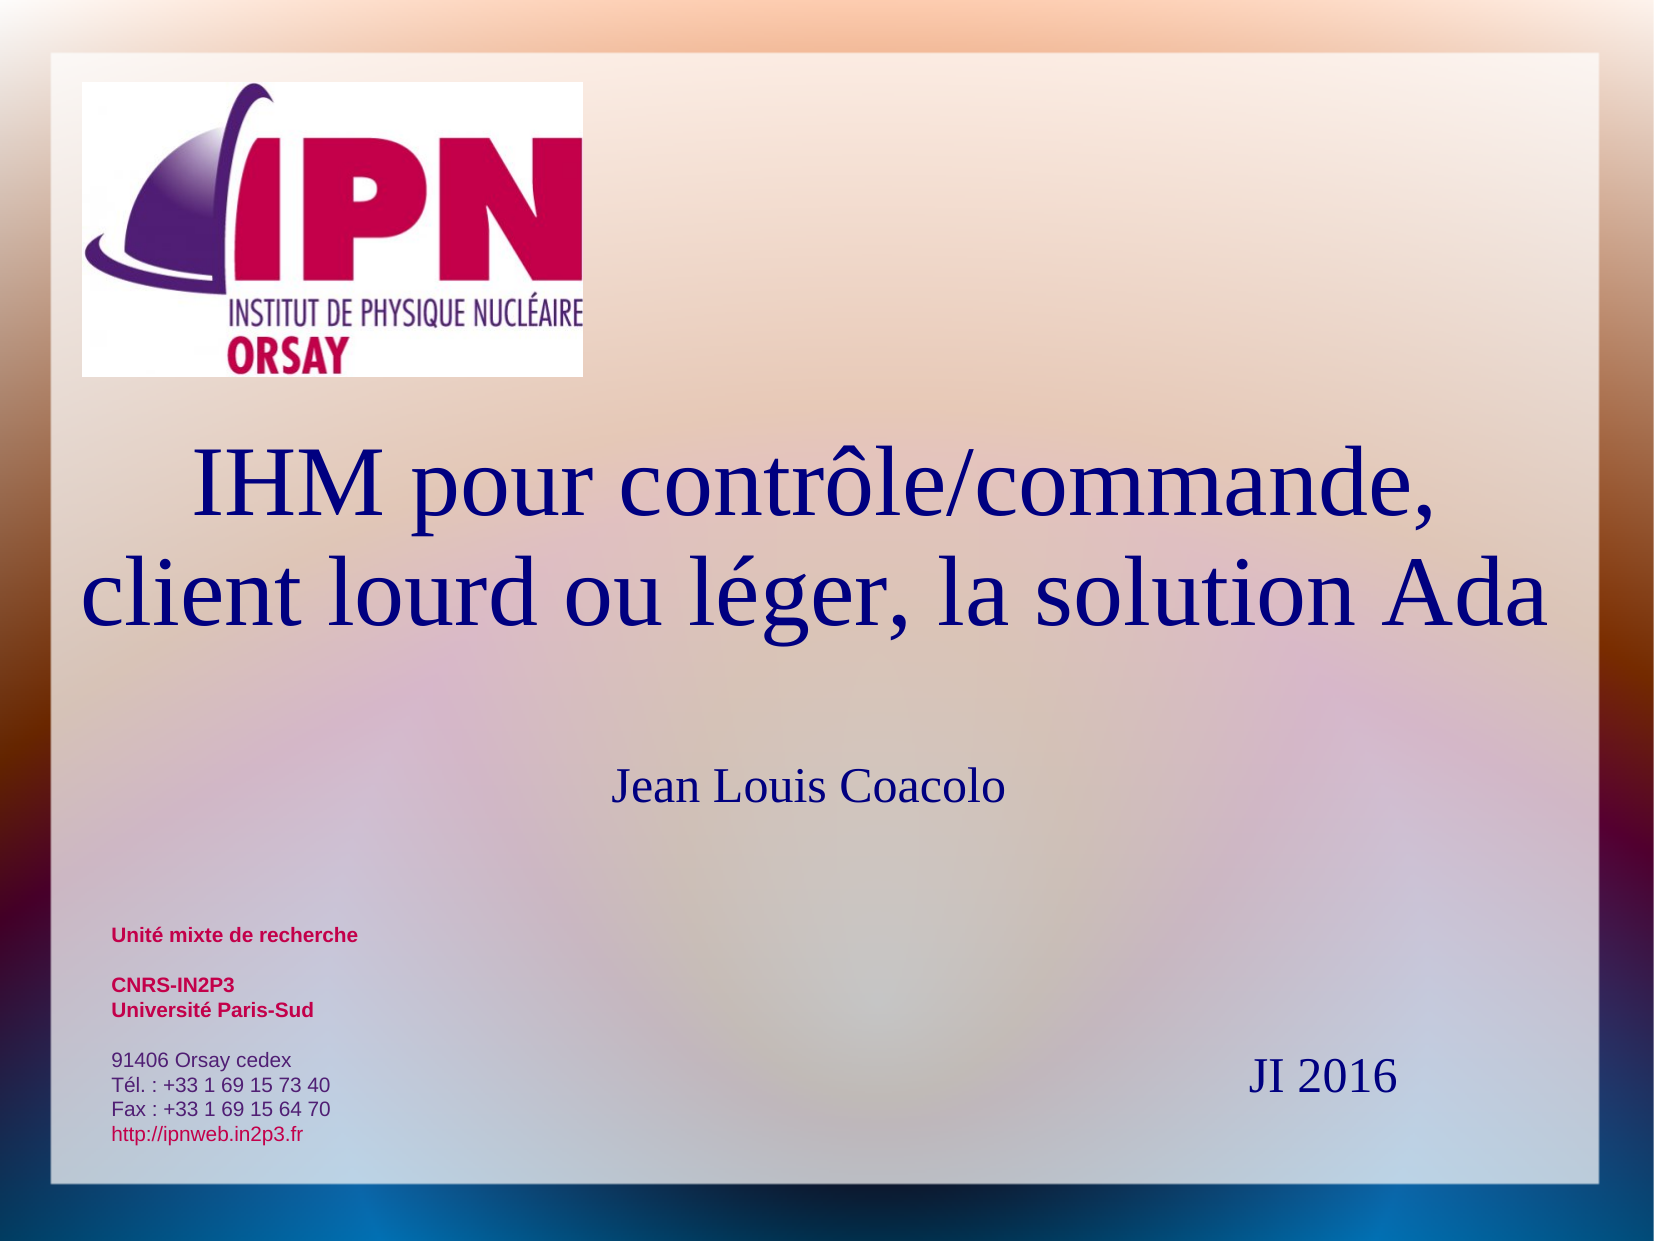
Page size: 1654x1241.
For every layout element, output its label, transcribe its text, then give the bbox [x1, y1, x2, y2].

title JI 2016 [1039, 956, 1595, 1194]
title IHM pour contrôle/commande, client lourd ou léger, la solution Ada Jean Louis Coacolo [70, 400, 1560, 839]
text_box Unité mixte de recherche CNRS-IN2P3 Université Paris-Sud 91406 Orsay cedex Tél. : +33 1 69 15 73 40 Fax : +33 1 69 15 64 70 http://ipnweb.in2p3.fr [96, 934, 379, 1158]
picture [0, 0, 1654, 1241]
